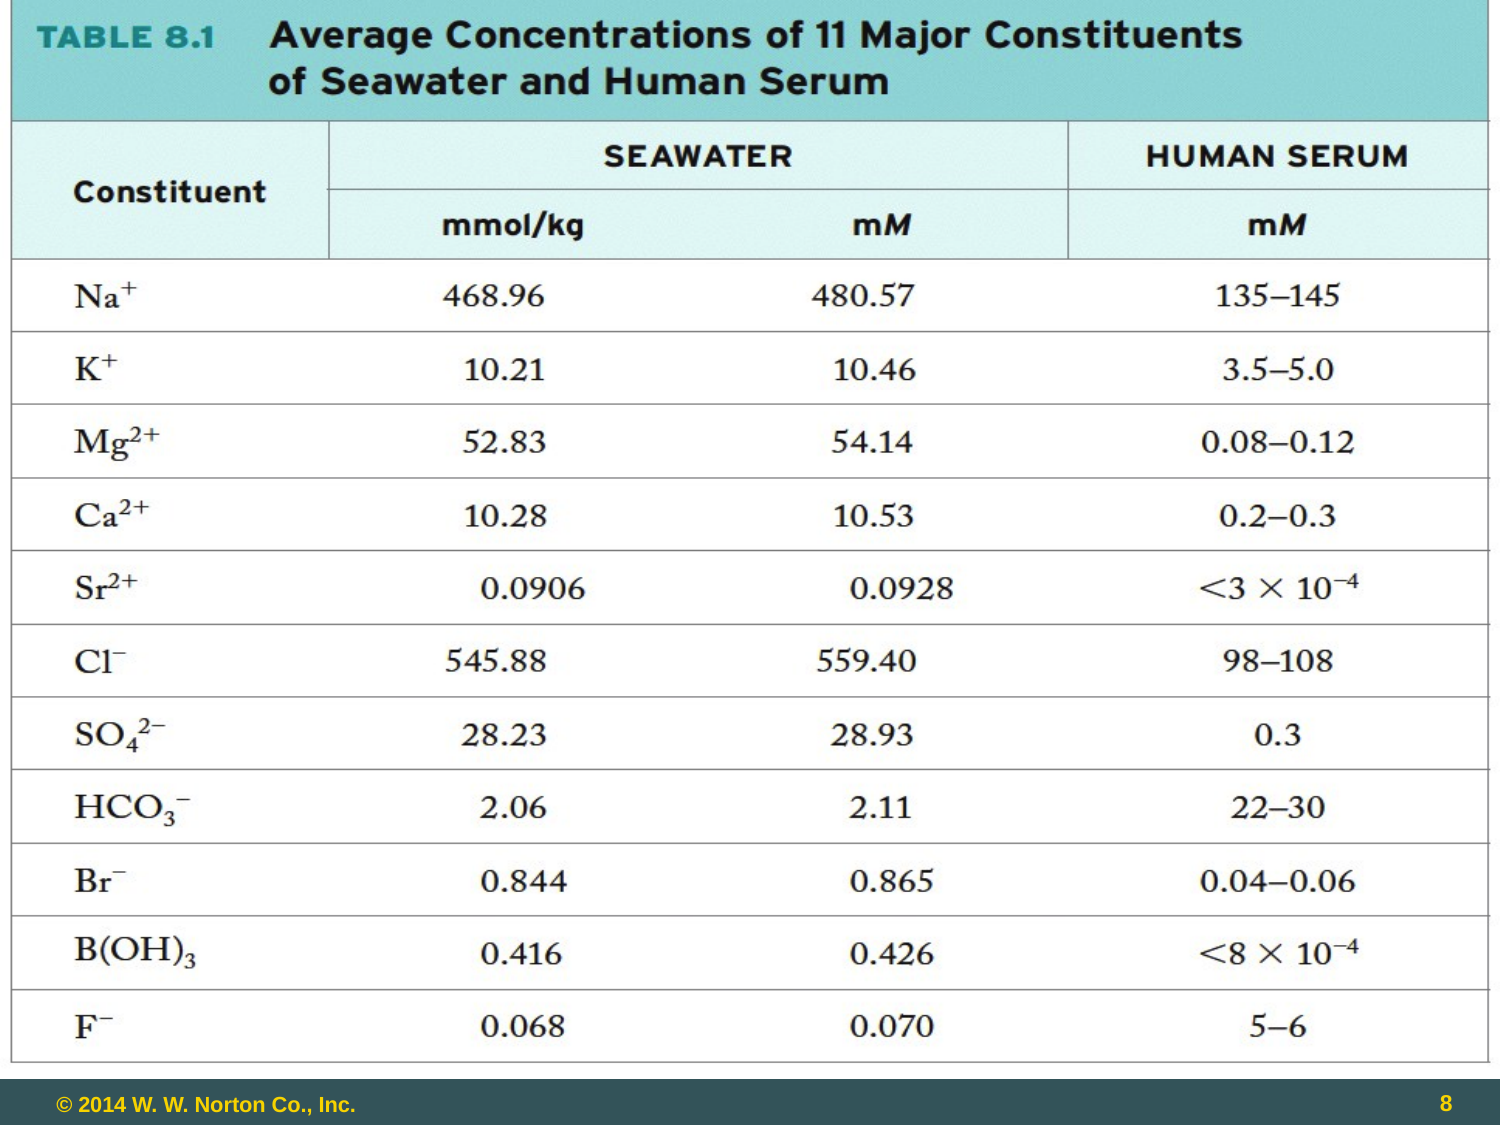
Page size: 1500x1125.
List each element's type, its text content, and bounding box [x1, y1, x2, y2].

slide_number <number> [1408, 1085, 1468, 1120]
picture [0, 0, 1500, 1074]
